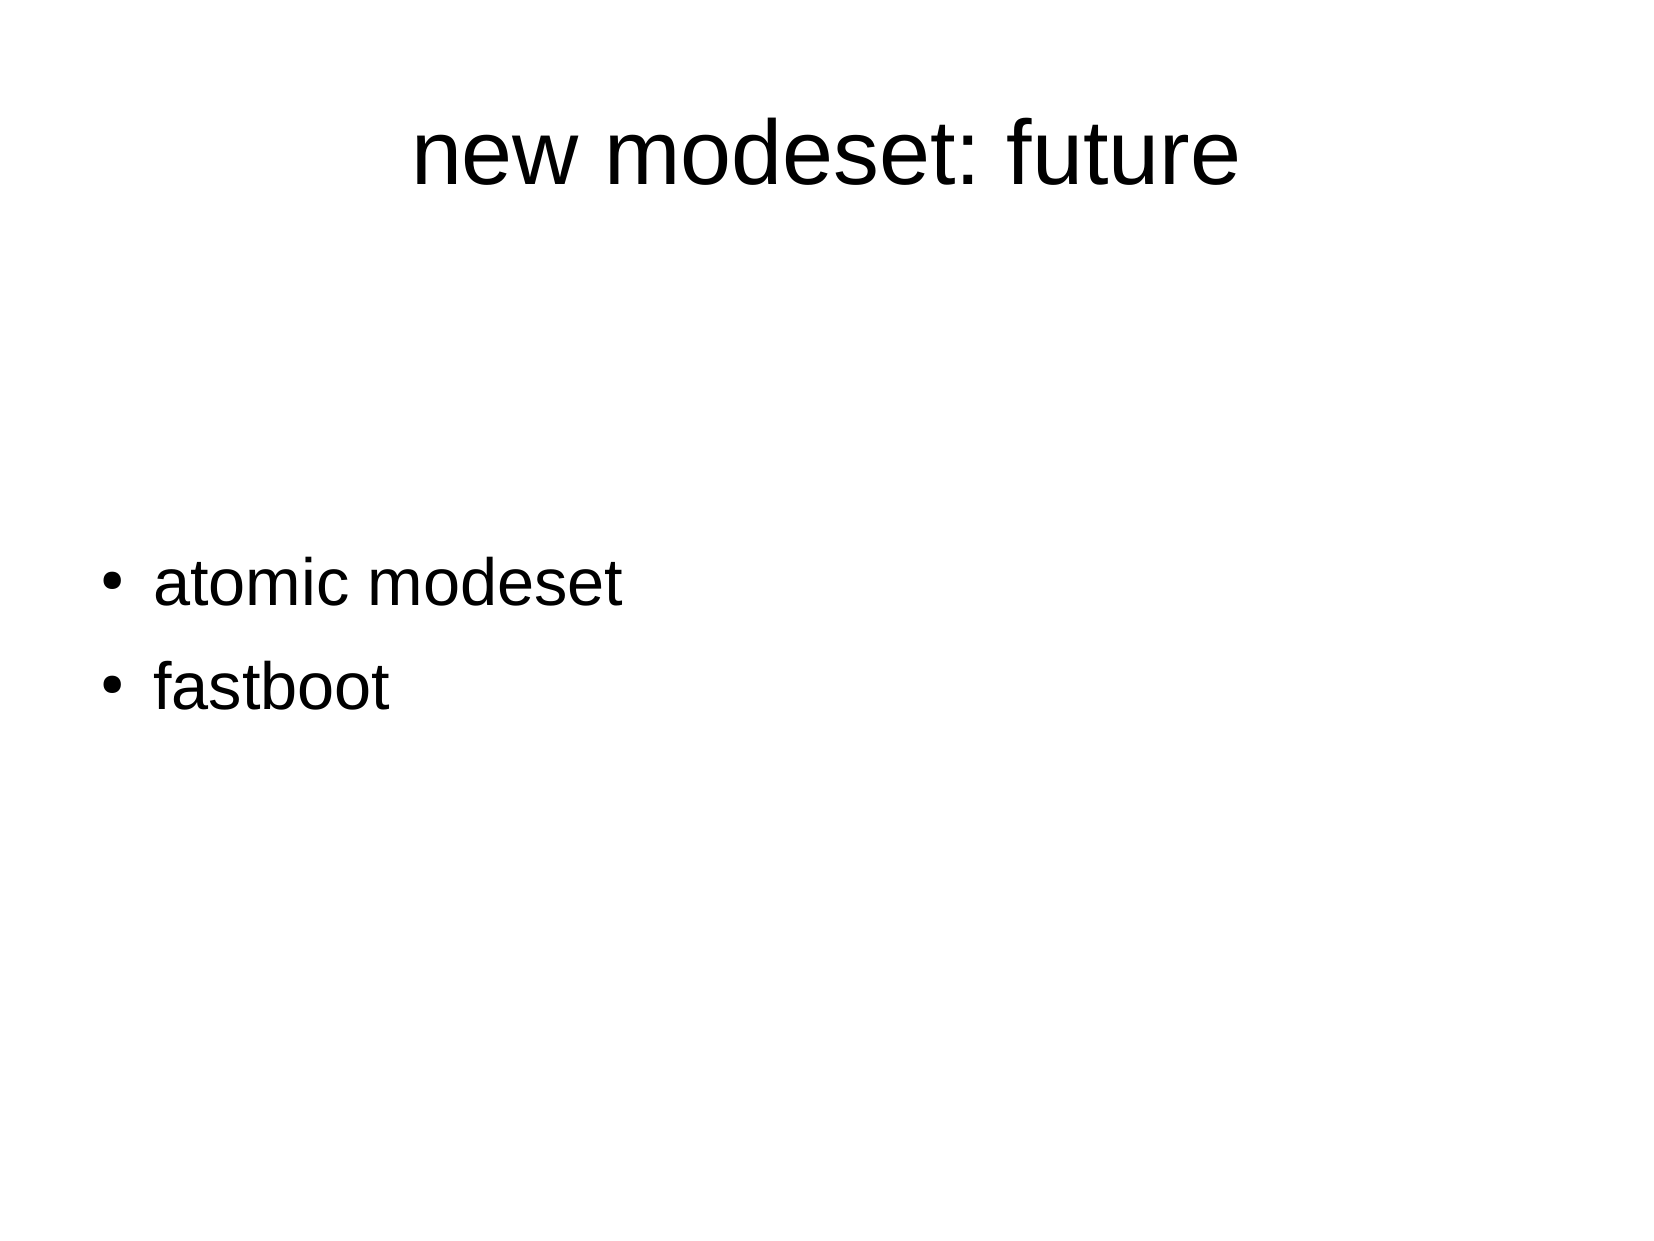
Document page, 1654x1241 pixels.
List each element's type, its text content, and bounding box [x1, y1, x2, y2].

title new modeset: future [82, 49, 1571, 257]
list atomic modeset fastboot [82, 544, 1571, 1087]
